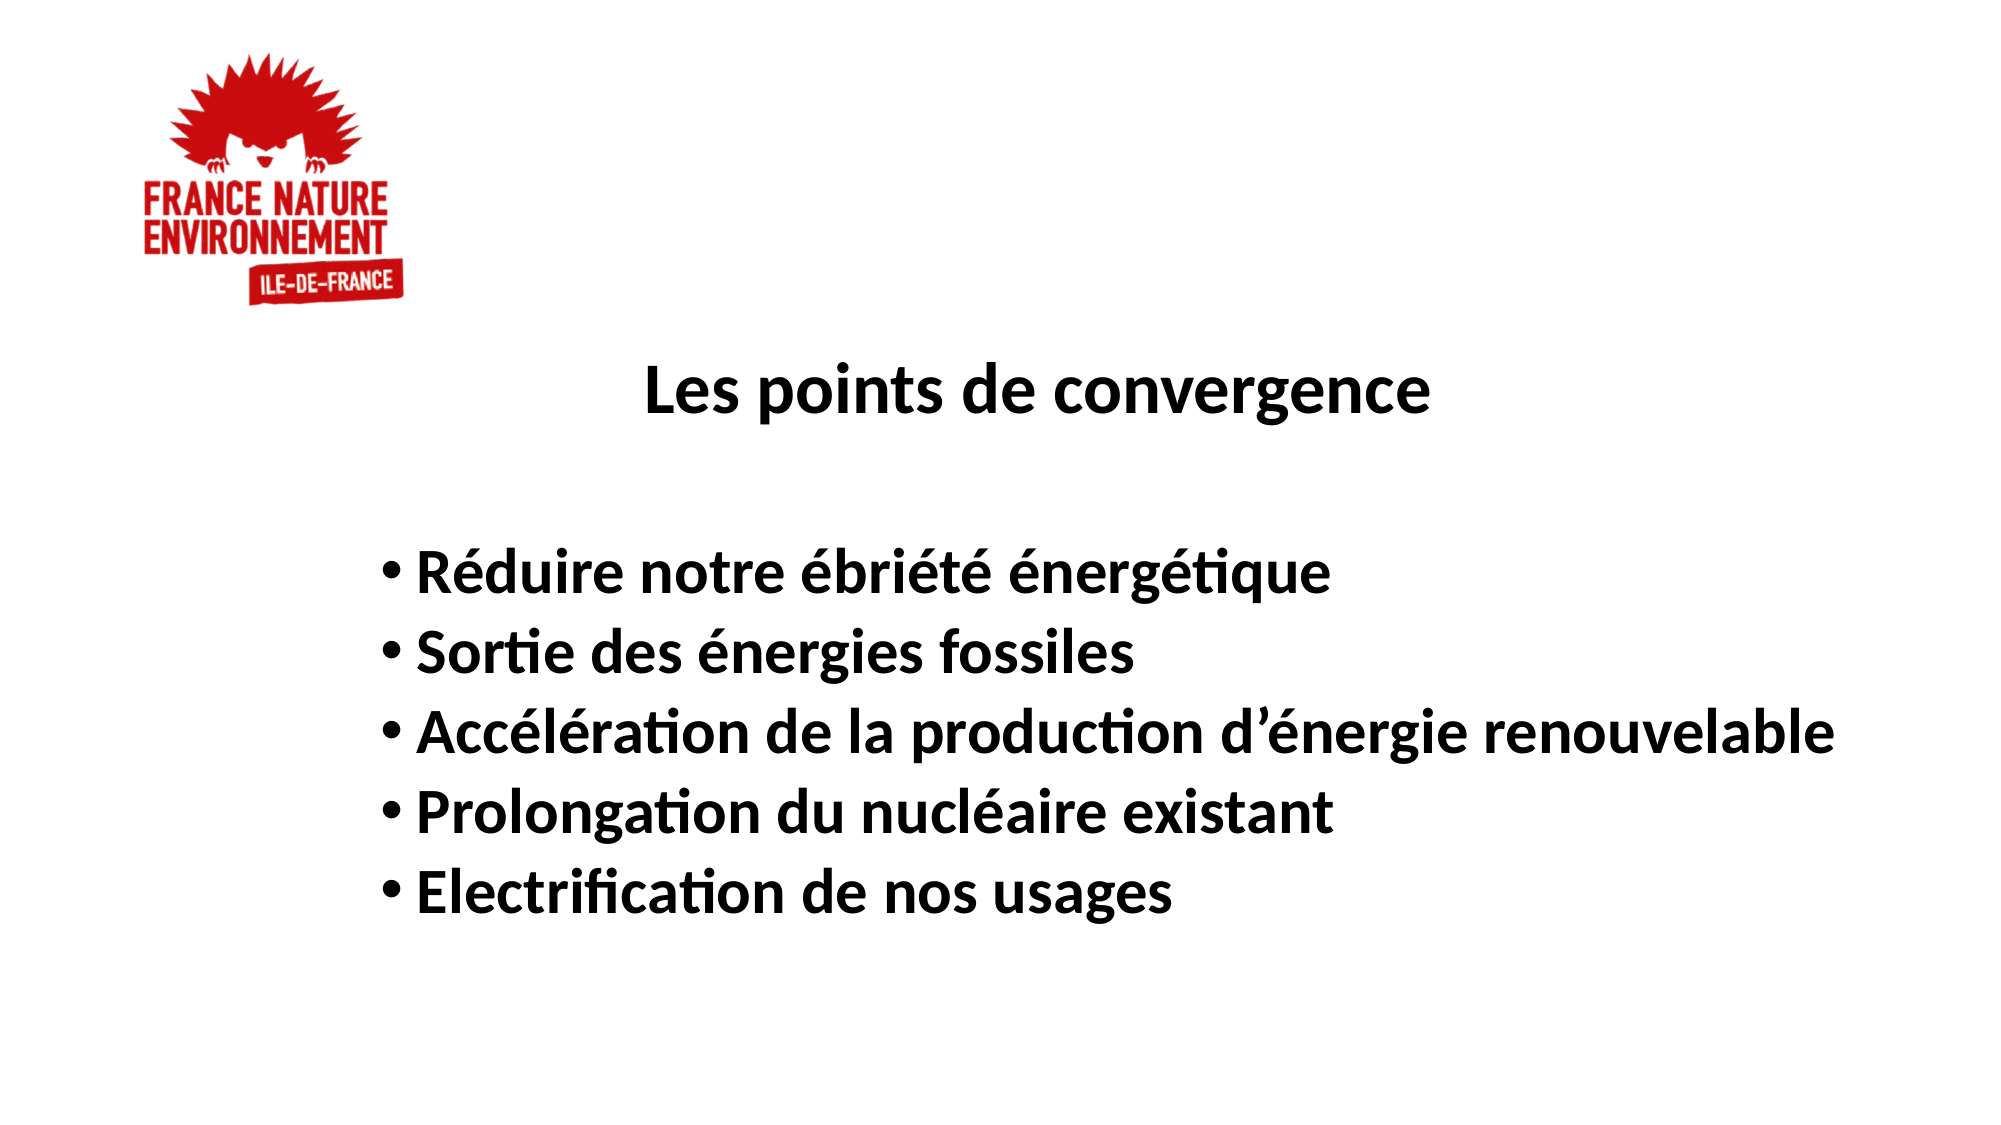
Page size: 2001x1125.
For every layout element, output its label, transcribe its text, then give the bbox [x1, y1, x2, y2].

picture [127, 50, 409, 325]
text_box Les points de convergence Réduire notre ébriété énergétique Sortie des énergies fossiles Accélération de la production d’énergie renouvelable Prolongation du nucléaire existant Electrification de nos usages [219, 343, 1857, 962]
